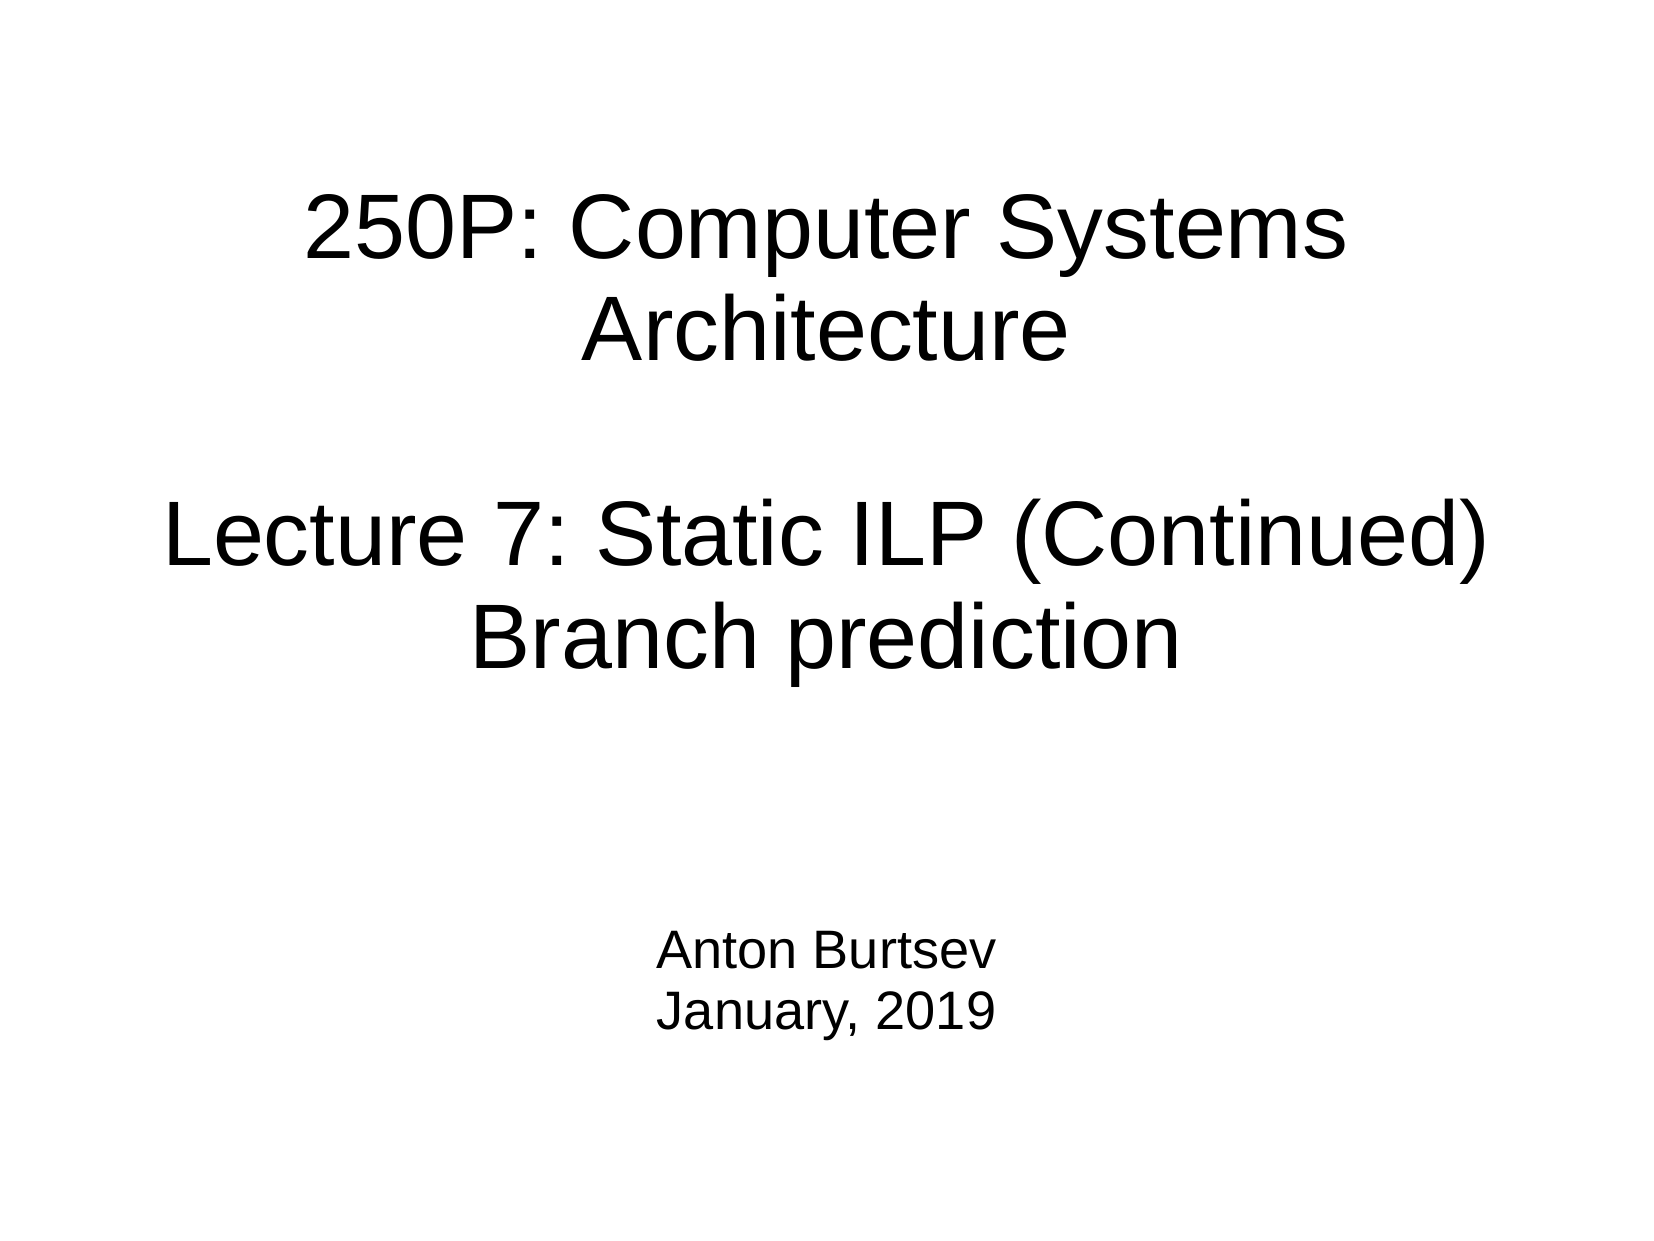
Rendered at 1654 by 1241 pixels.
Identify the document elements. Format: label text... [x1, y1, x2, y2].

title 250P: Computer Systems Architecture Lecture 7: Static ILP (Continued) Branch prediction [82, 113, 1571, 637]
subtitle Anton Burtsev January, 2019 [82, 637, 1571, 1109]
